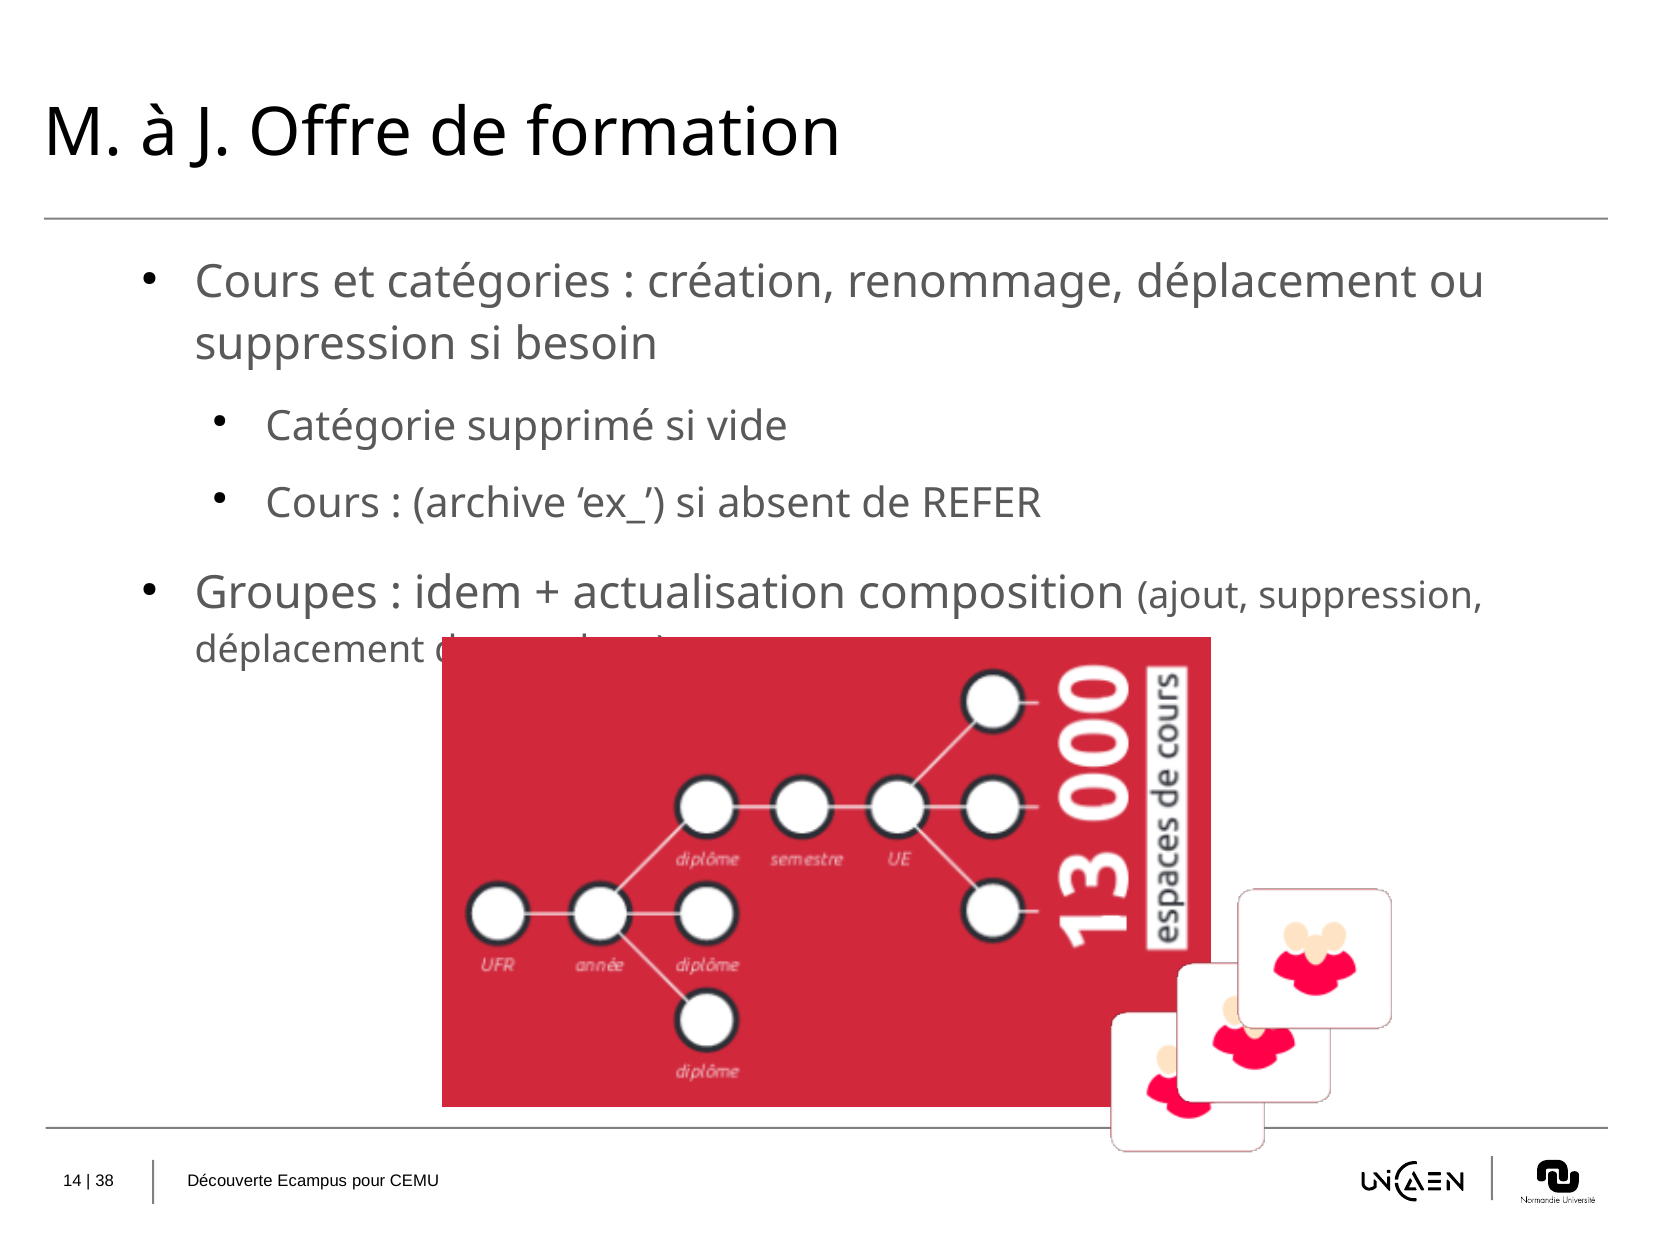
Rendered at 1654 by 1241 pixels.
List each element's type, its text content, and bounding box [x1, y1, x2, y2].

picture [442, 637, 1406, 1168]
title M. à J. Offre de formation [43, 65, 1608, 193]
list Cours et catégories : création, renommage, déplacement ou suppression si besoin Catégorie supprimé si vide Cours : (archive ‘ex_’) si absent de REFER Groupes : idem + actualisation composition (ajout, suppression, déplacement de membres) [123, 248, 1608, 1113]
